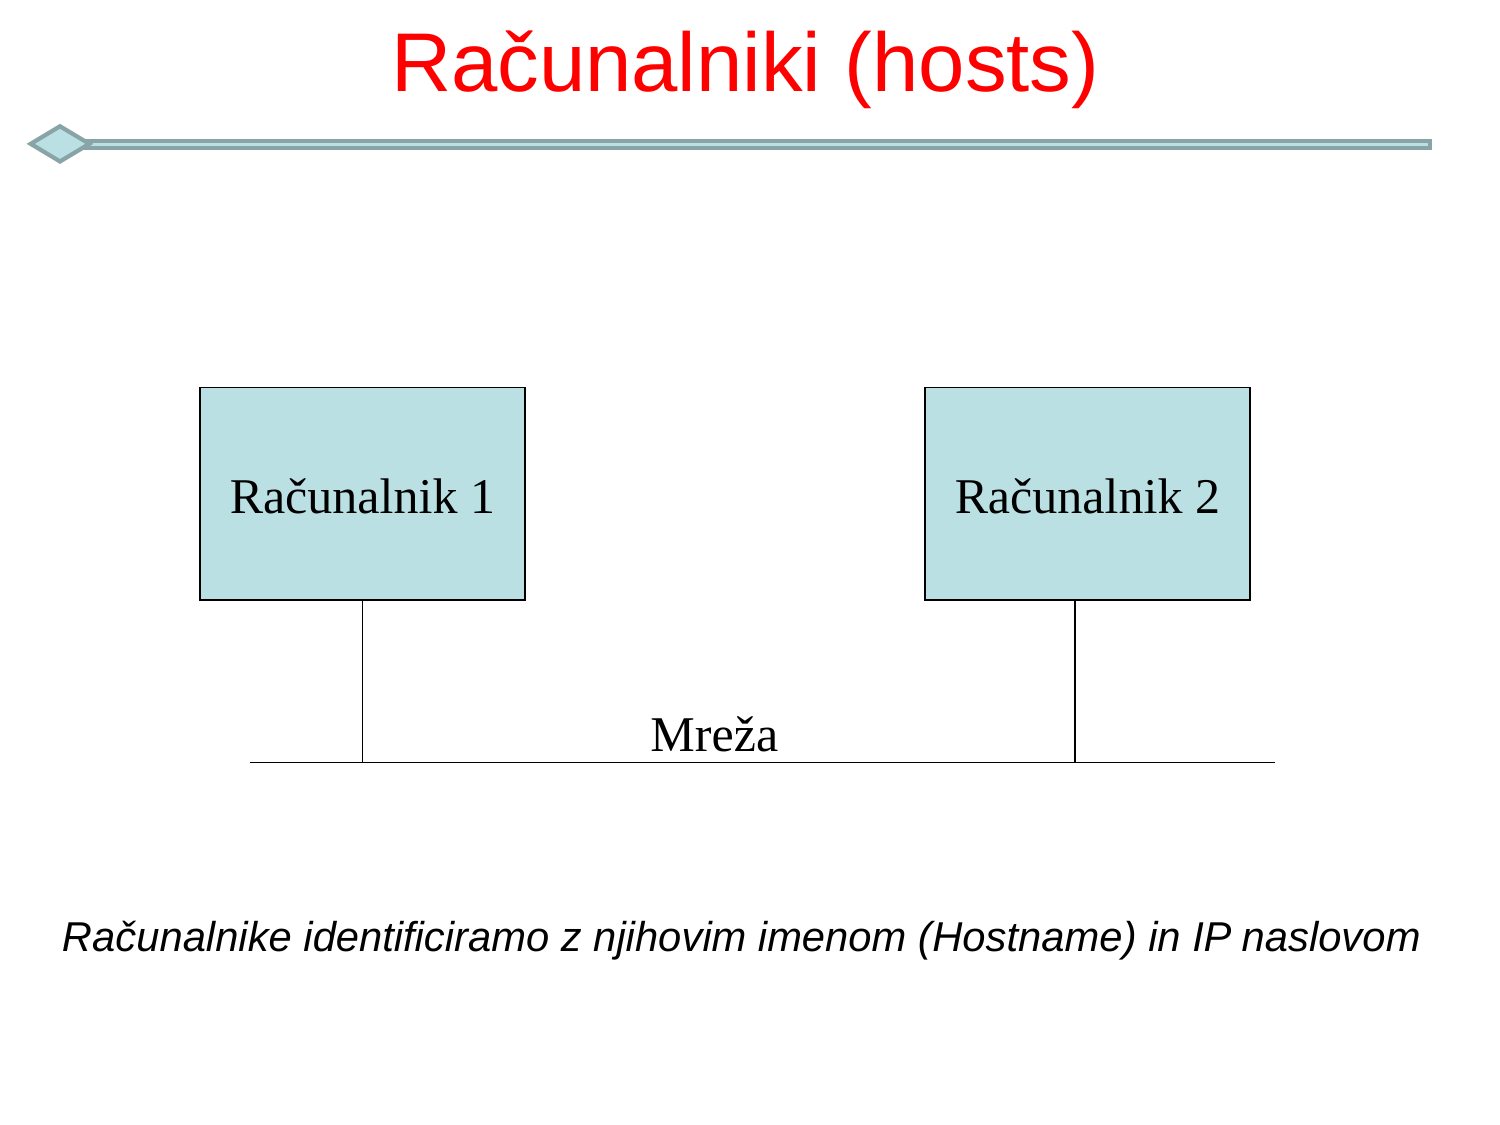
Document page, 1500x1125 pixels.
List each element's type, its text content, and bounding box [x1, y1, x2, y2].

text_box Mreža [635, 694, 794, 770]
text_box Računalnik 2 [924, 387, 1251, 601]
list Računalnike identificiramo z njihovim imenom (Hostname) in IP naslovom [46, 902, 1442, 985]
title Računalniki (hosts) [70, 0, 1421, 118]
text_box Računalnik 1 [199, 387, 525, 601]
